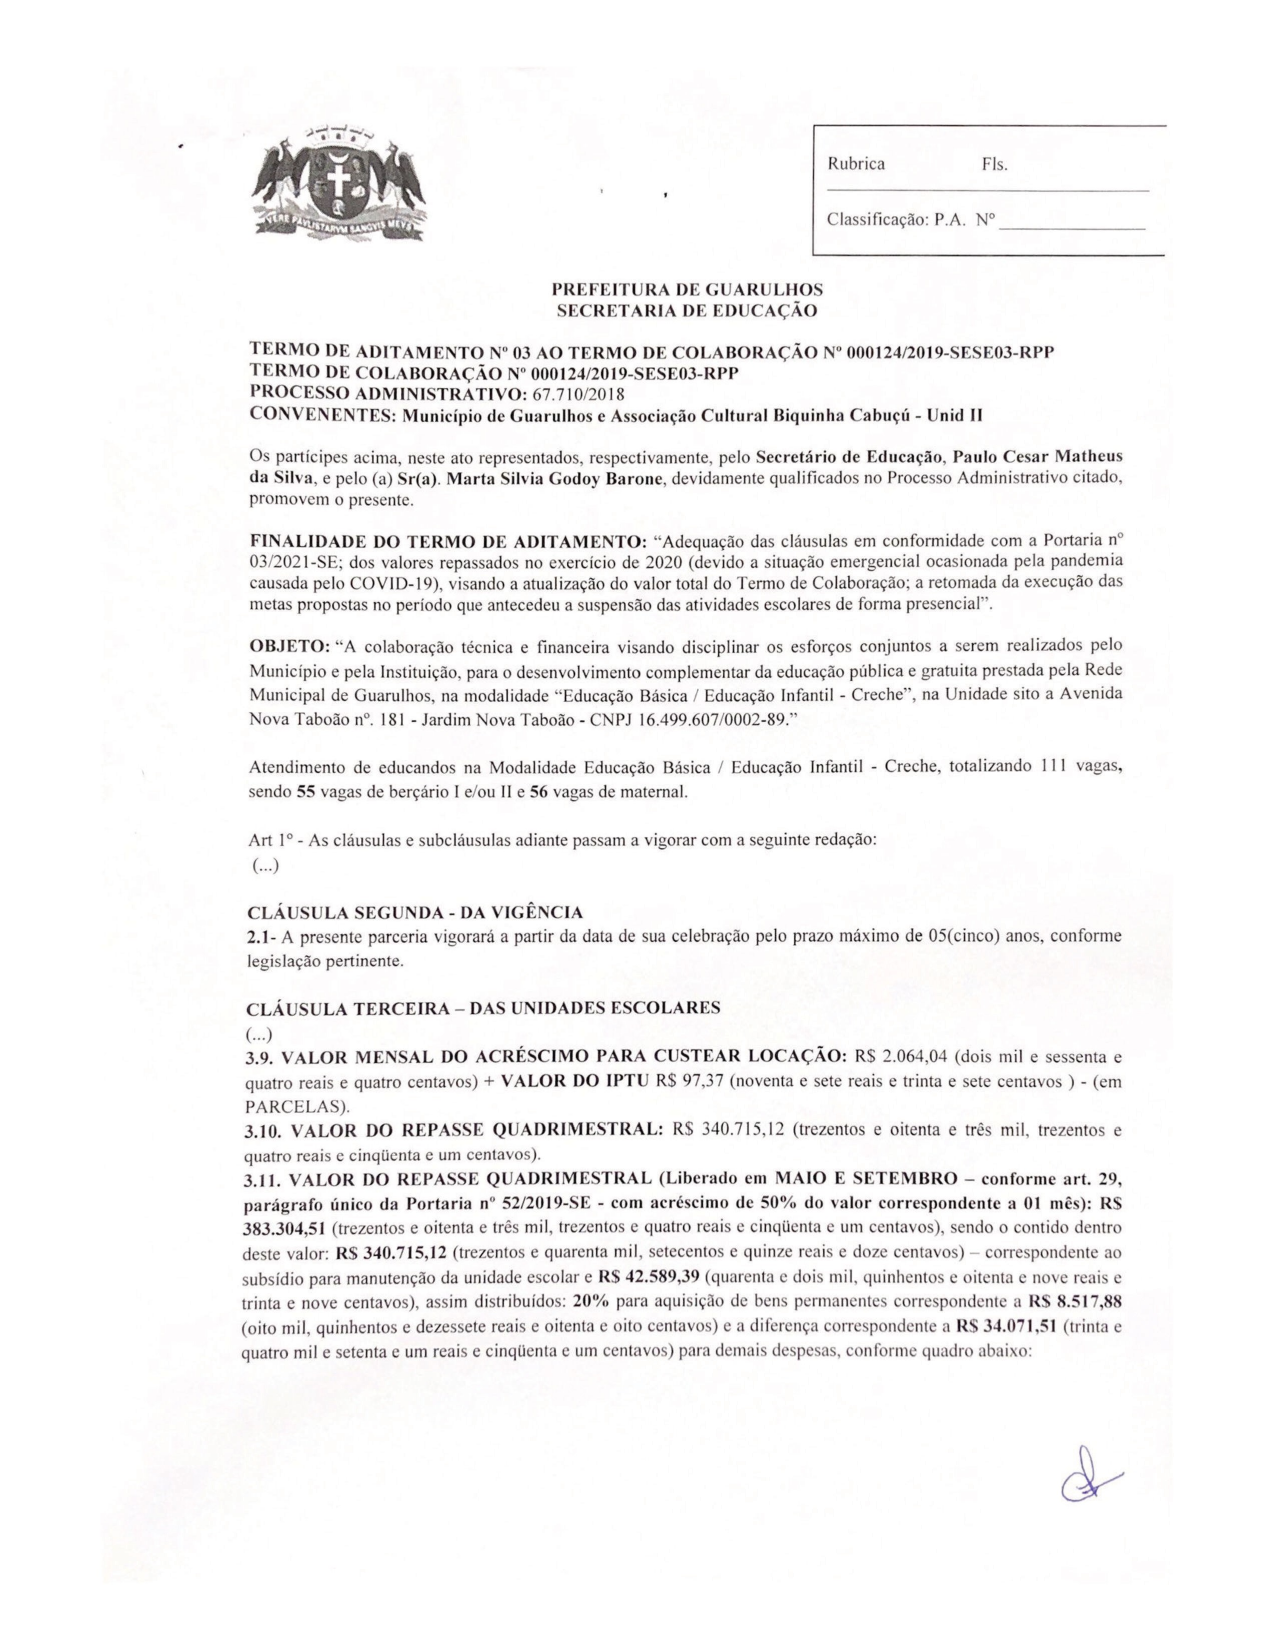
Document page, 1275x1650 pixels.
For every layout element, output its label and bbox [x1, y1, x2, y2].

text_box [0, 0, 1275, 1650]
